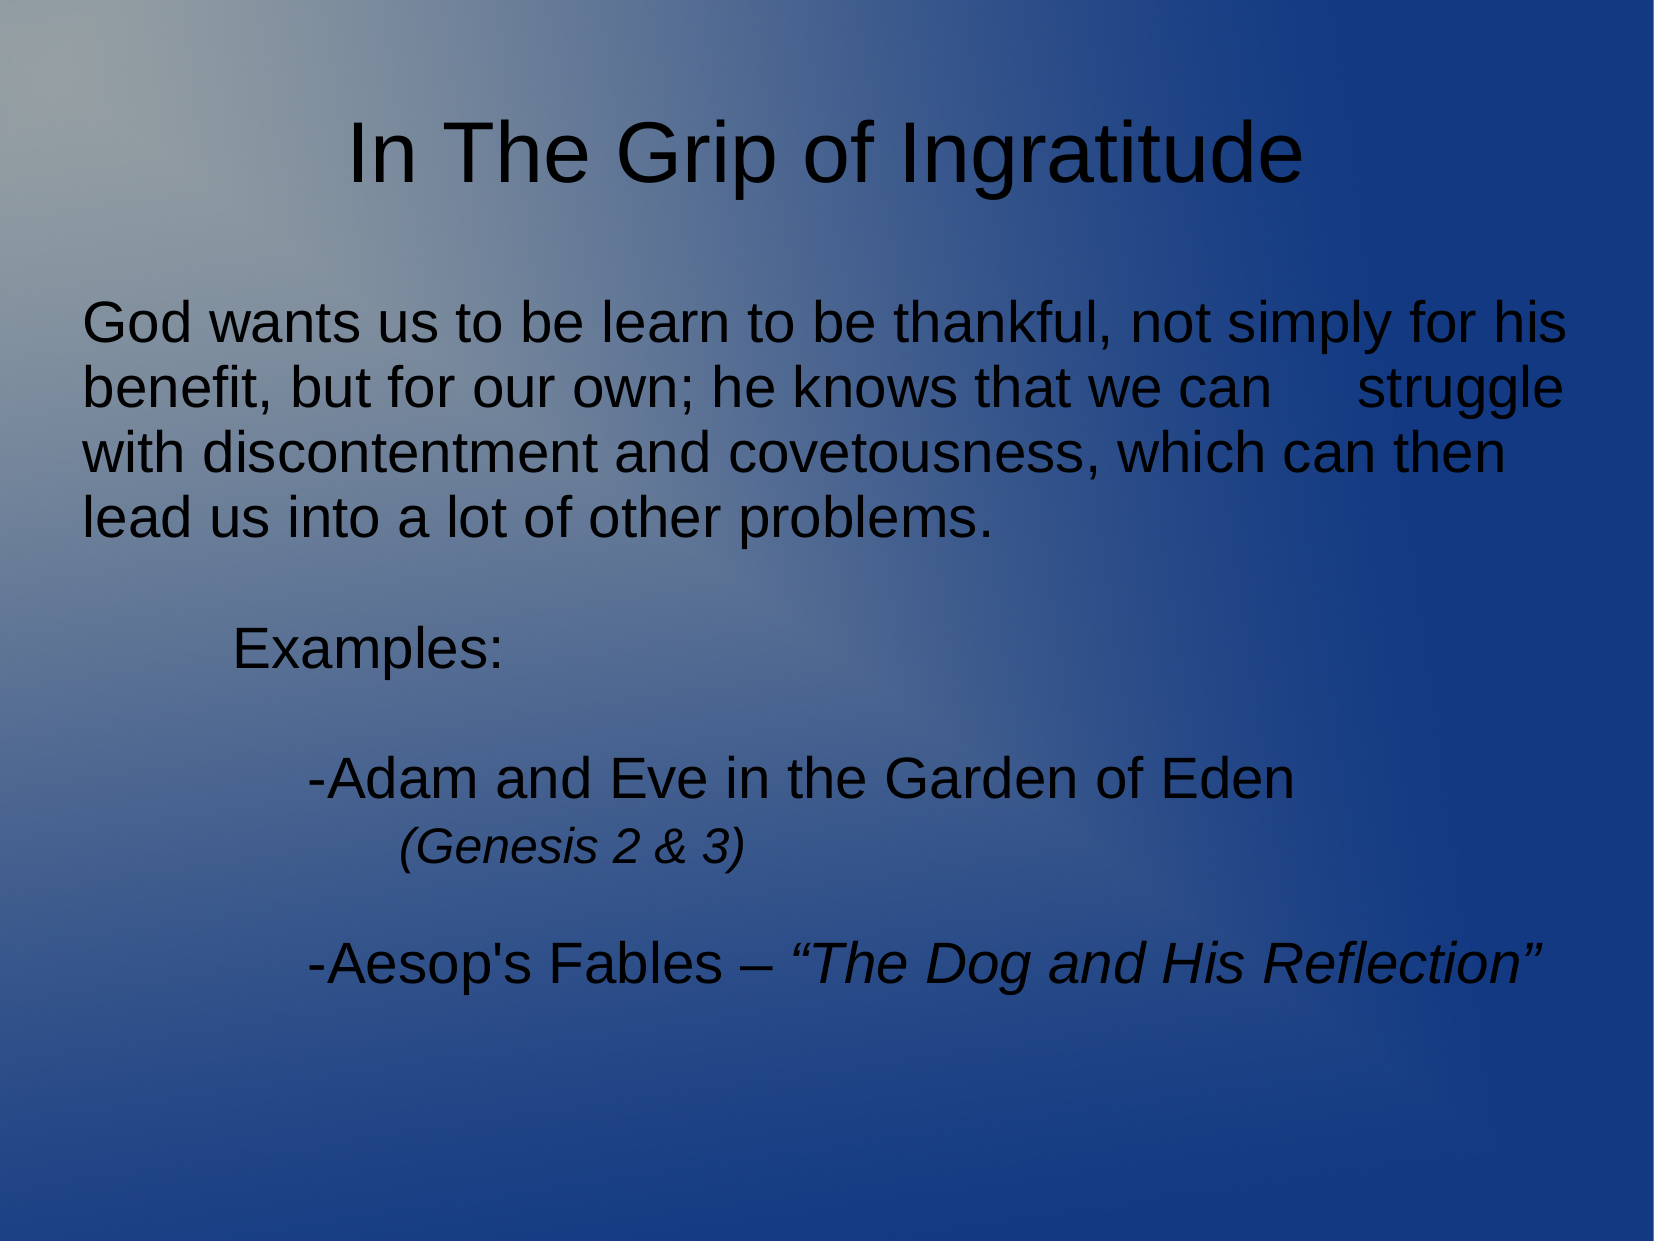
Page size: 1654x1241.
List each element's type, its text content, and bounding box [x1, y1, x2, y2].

title In The Grip of Ingratitude [82, 49, 1571, 257]
picture [0, 0, 1654, 1241]
subtitle God wants us to be learn to be thankful, not simply for his benefit, but for our own; he knows that we can struggle with discontentment and covetousness, which can then lead us into a lot of other problems. Examples: -Adam and Eve in the Garden of Eden (Genesis 2 & 3) -Aesop's Fables – “The Dog and His Reflection” [82, 290, 1571, 1241]
